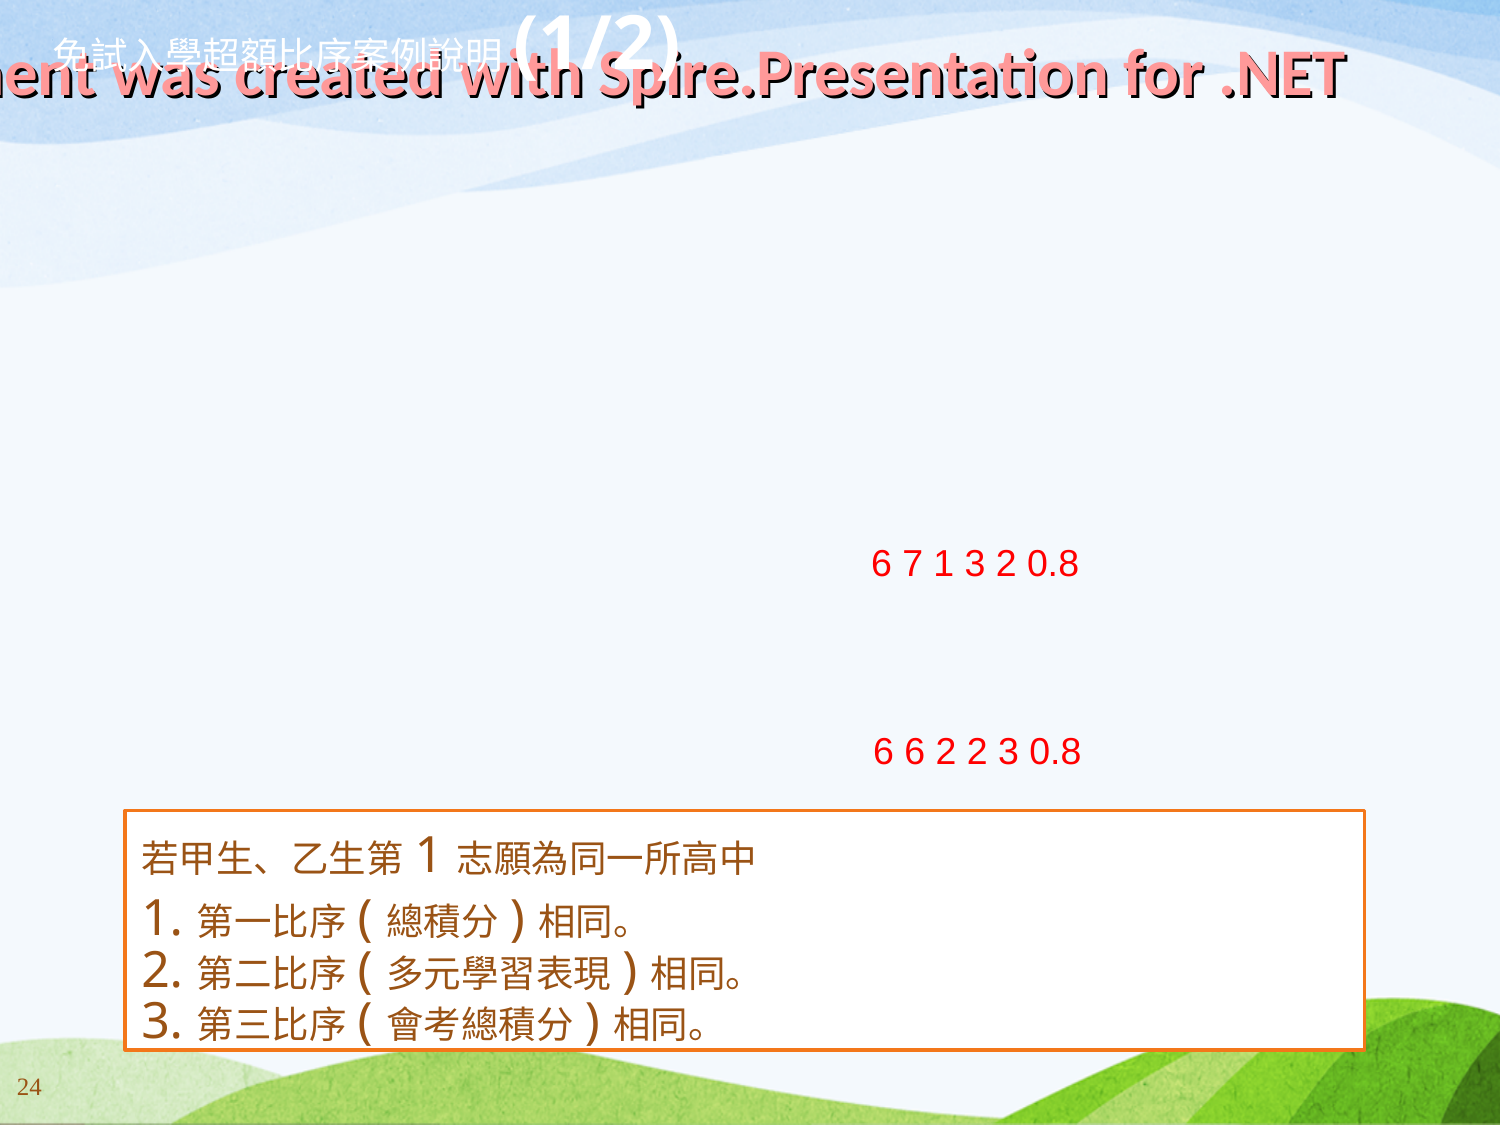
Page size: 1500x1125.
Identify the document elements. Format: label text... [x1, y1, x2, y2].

text_box 6 6 2 2 3 0.8 [858, 722, 1498, 784]
text_box 若甲生、乙生第1志願為同一所高中 1.第一比序(總積分)相同。 2.第二比序(多元學習表現)相同。 3.第三比序(會考總積分)相同。 [125, 810, 1365, 1050]
text_box 24 [2, 1068, 96, 1107]
text_box 6 7 1 3 2 0.8 [856, 535, 1496, 596]
picture [0, 0, 1500, 1125]
